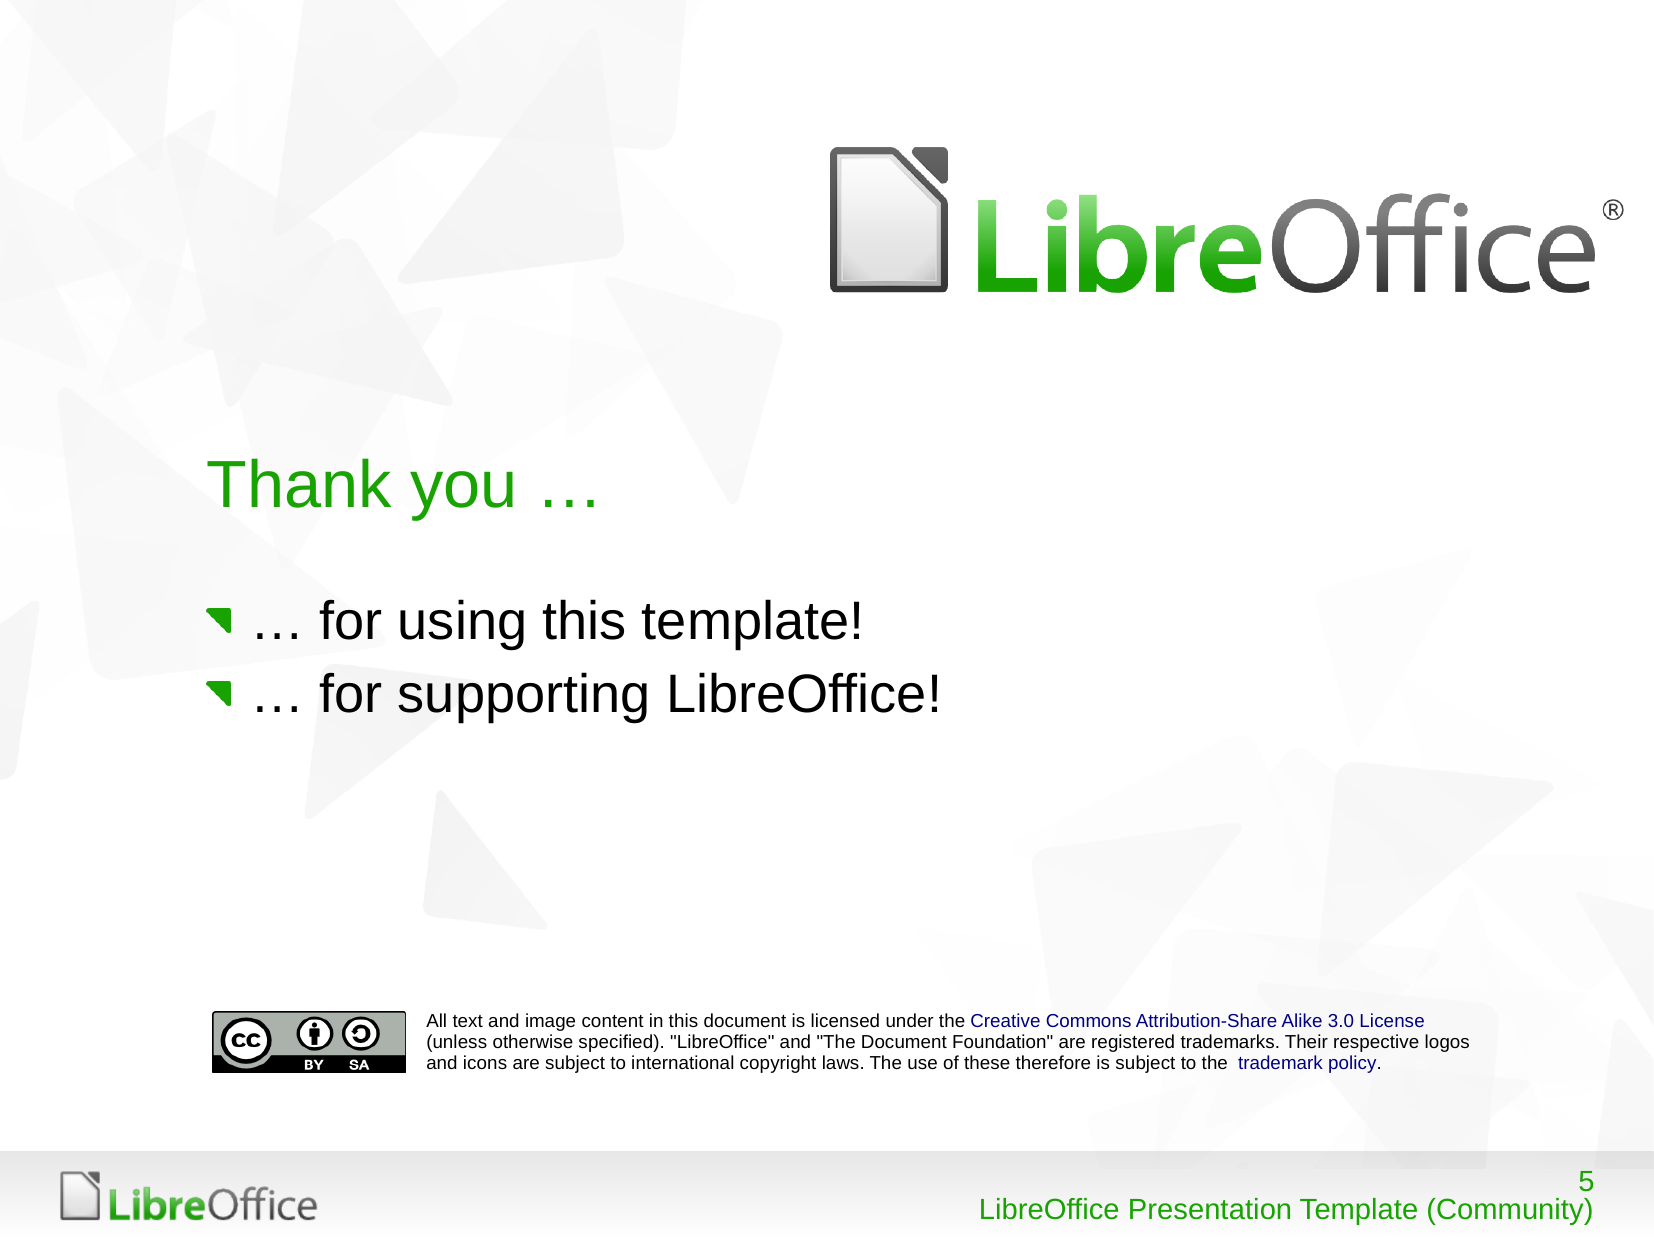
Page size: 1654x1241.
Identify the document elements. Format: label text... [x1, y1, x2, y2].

picture [212, 1011, 406, 1073]
list … for using this template! … for supporting LibreOffice! [206, 590, 1477, 945]
title Thank you … [206, 395, 1477, 573]
picture [915, 548, 1654, 1169]
picture [0, 0, 1654, 930]
picture [41, 1152, 337, 1240]
